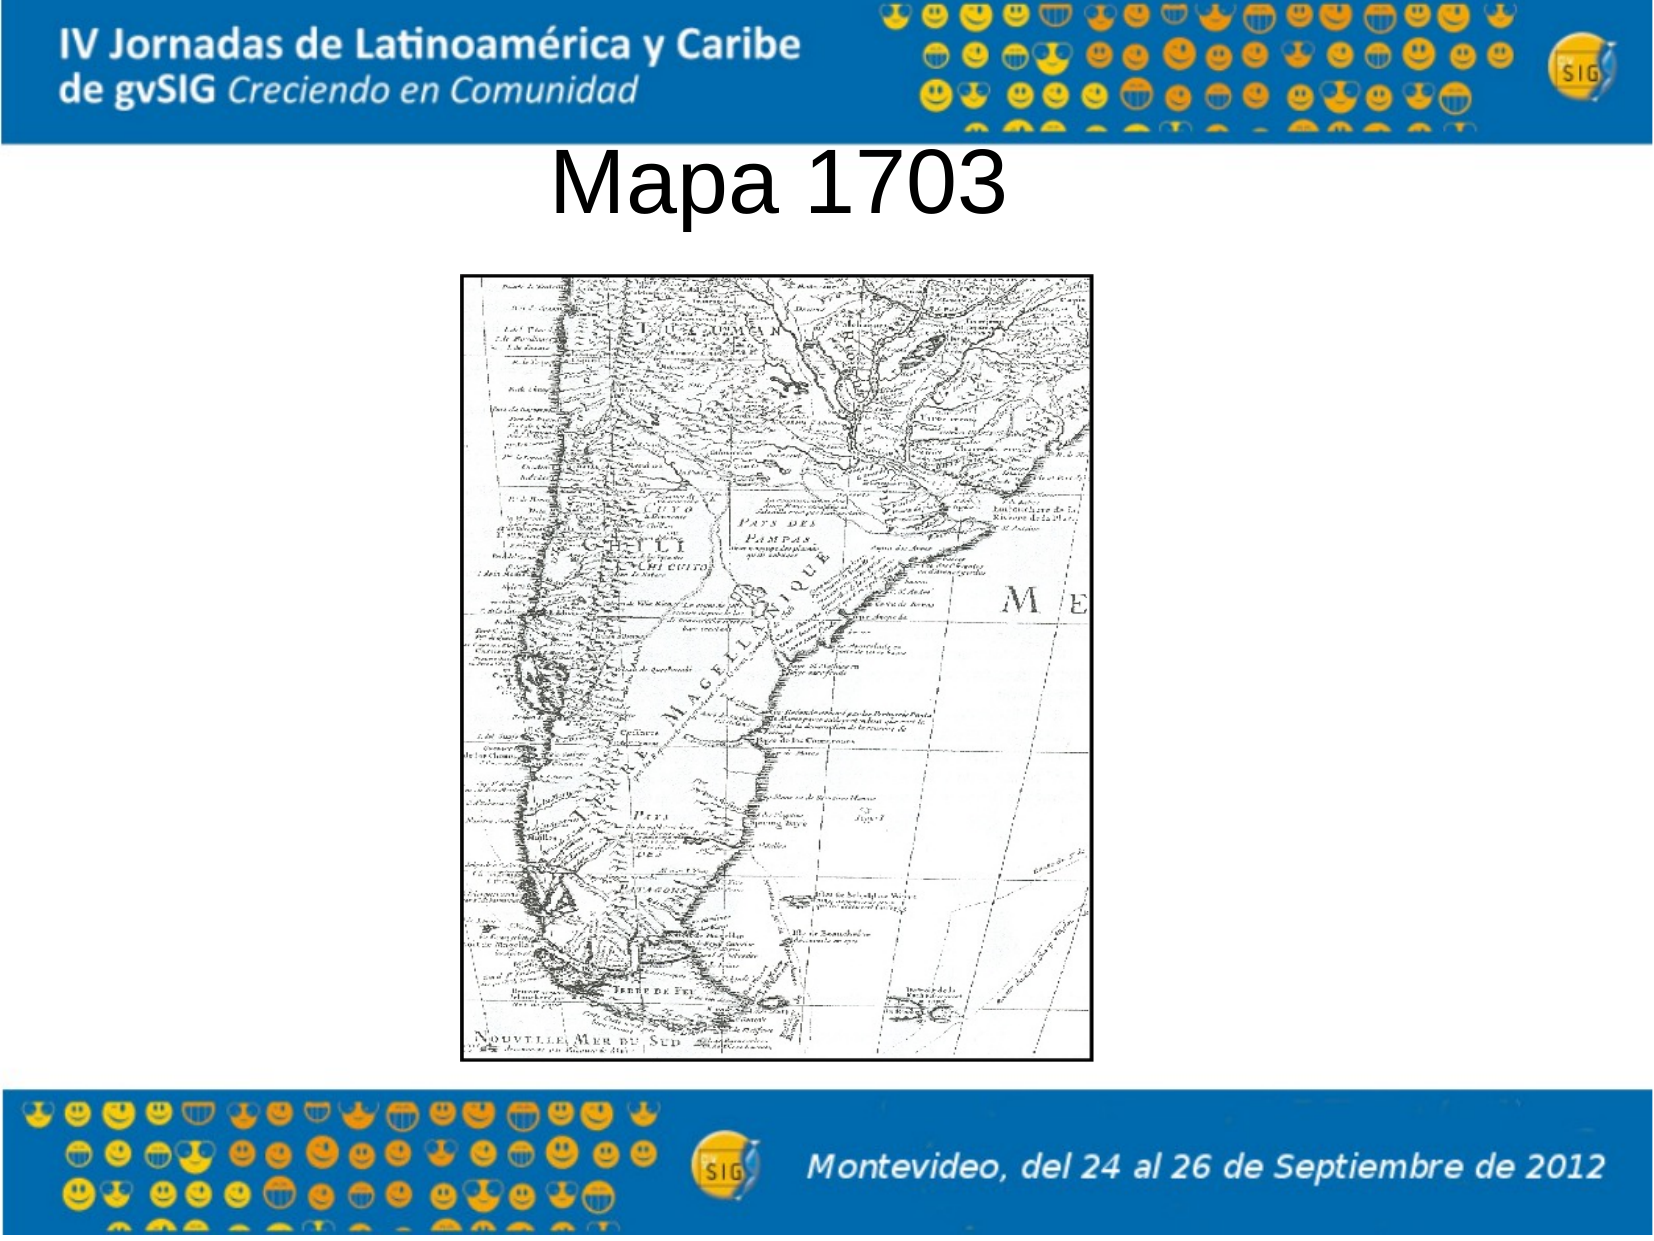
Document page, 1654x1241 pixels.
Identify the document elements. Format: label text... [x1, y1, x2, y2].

title Mapa 1703 [35, 129, 1524, 337]
picture [0, 0, 1653, 1235]
